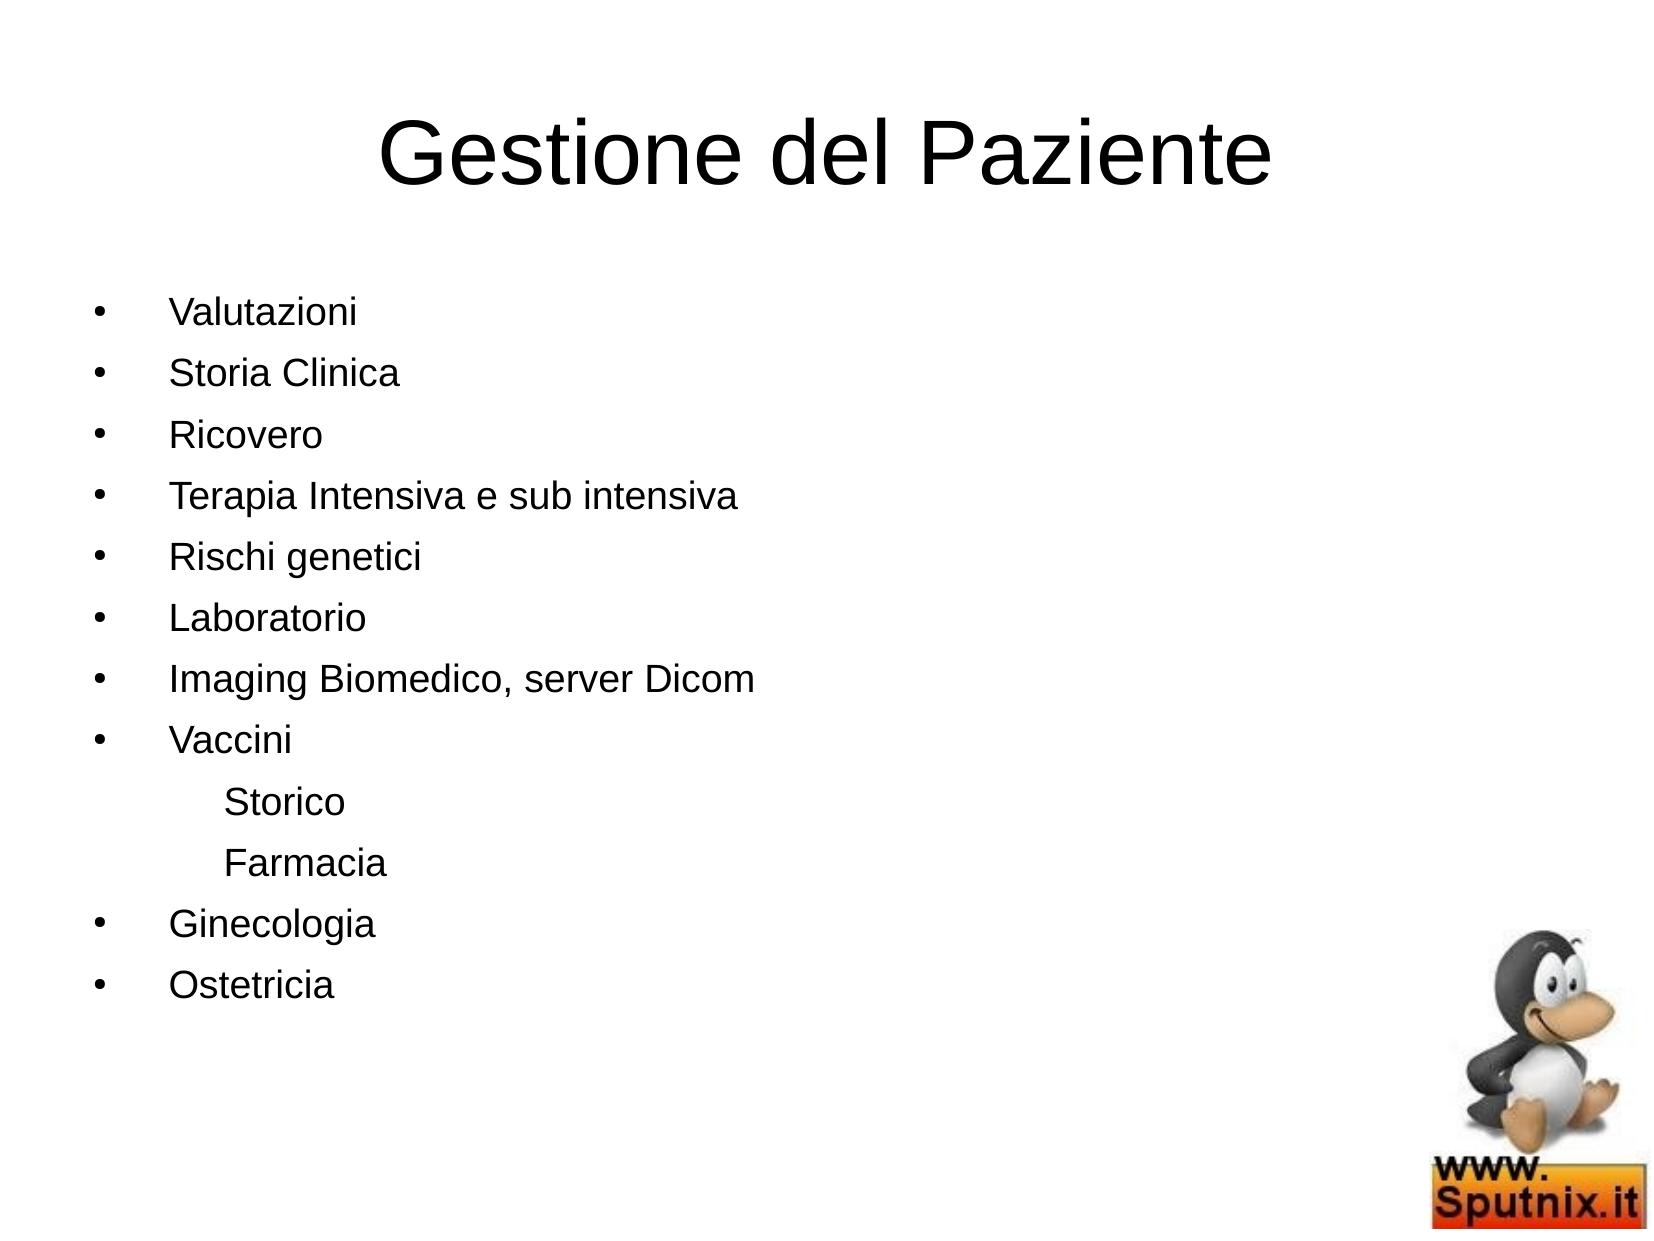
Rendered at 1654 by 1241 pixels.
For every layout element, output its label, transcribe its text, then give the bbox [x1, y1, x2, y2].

picture [1429, 929, 1651, 1229]
list Valutazioni Storia Clinica Ricovero Terapia Intensiva e sub intensiva Rischi genetici Laboratorio Imaging Biomedico, server Dicom Vaccini Storico Farmacia Ginecologia Ostetricia [82, 290, 1571, 1010]
title Gestione del Paziente [82, 49, 1571, 257]
